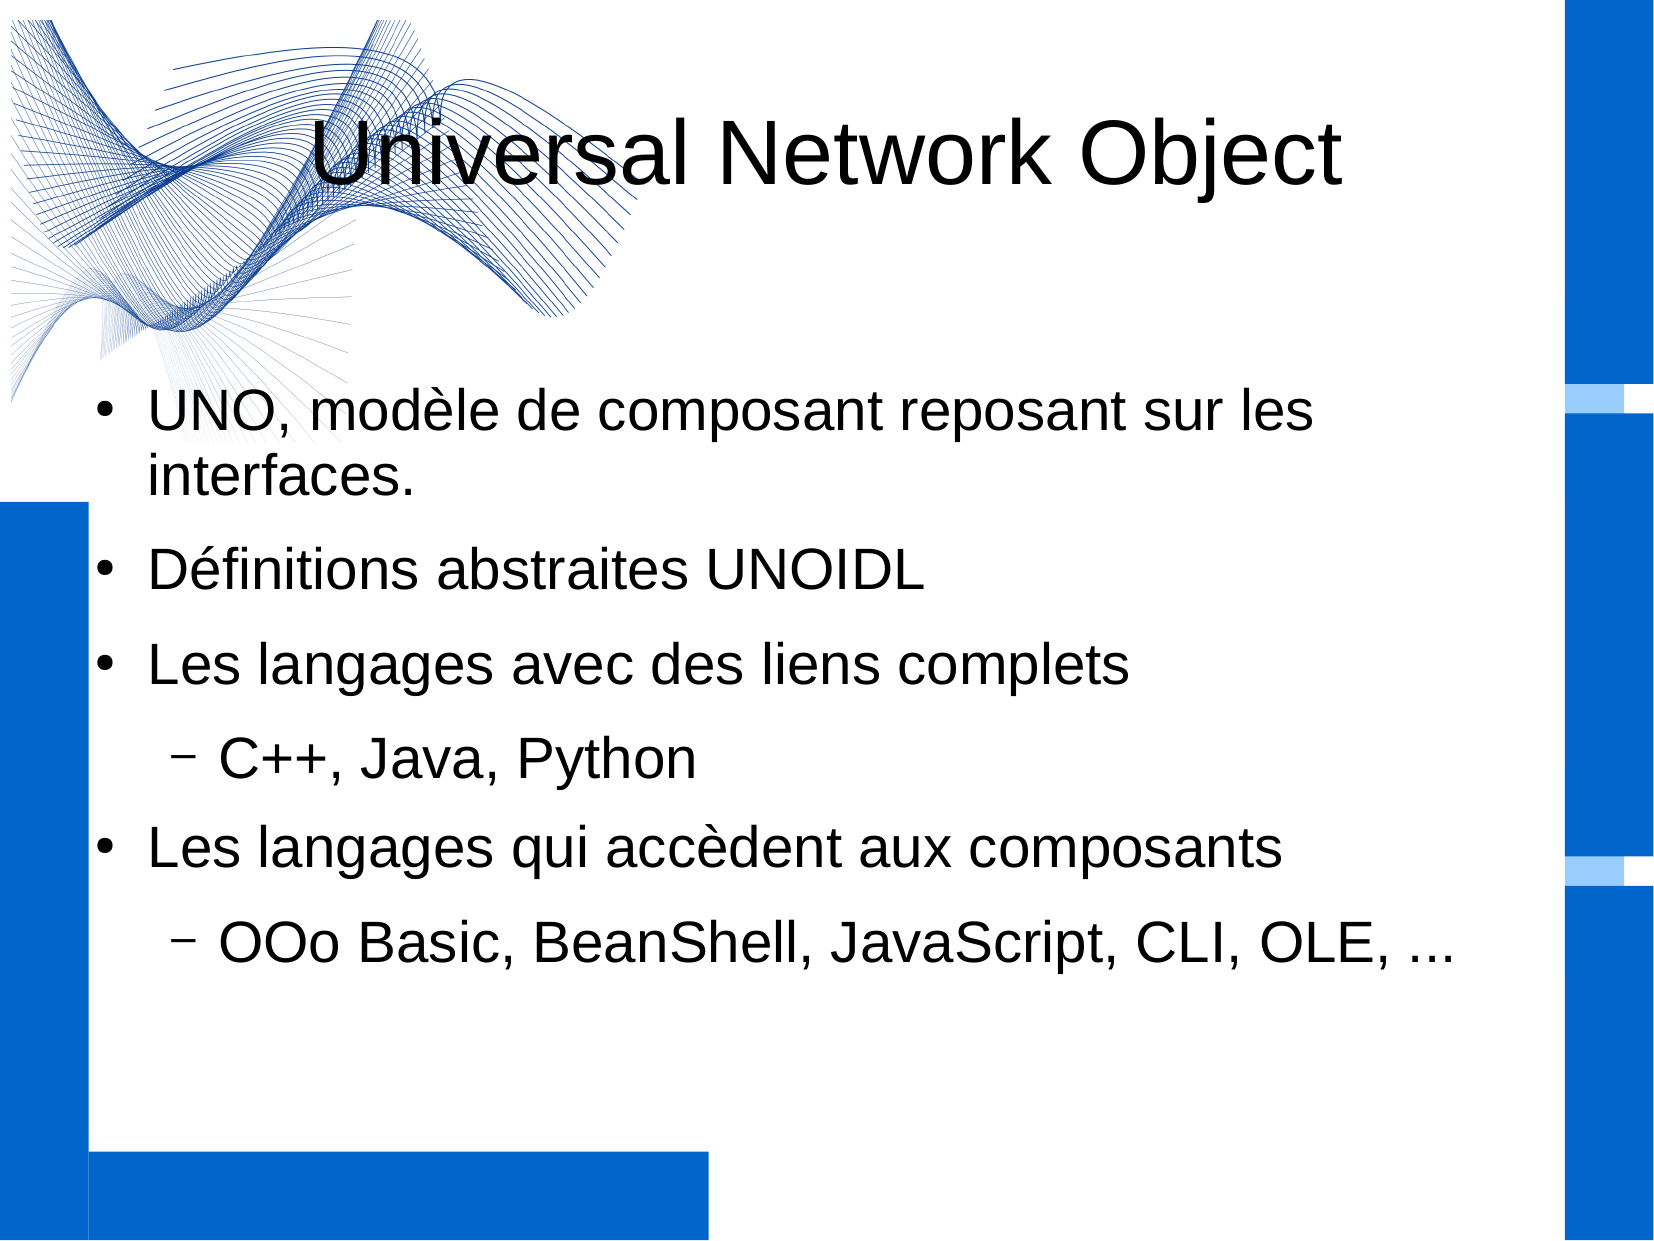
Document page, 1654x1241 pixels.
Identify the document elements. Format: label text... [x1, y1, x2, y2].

title Universal Network Object [82, 49, 1571, 257]
picture [11, 20, 650, 443]
text_box [0, 501, 709, 1241]
text_box [1564, 0, 1654, 1241]
list UNO, modèle de composant reposant sur les interfaces. Définitions abstraites UNOIDL Les langages avec des liens complets C++, Java, Python Les langages qui accèdent aux composants OOo Basic, BeanShell, JavaScript, CLI, OLE, ... [76, 377, 1565, 1182]
